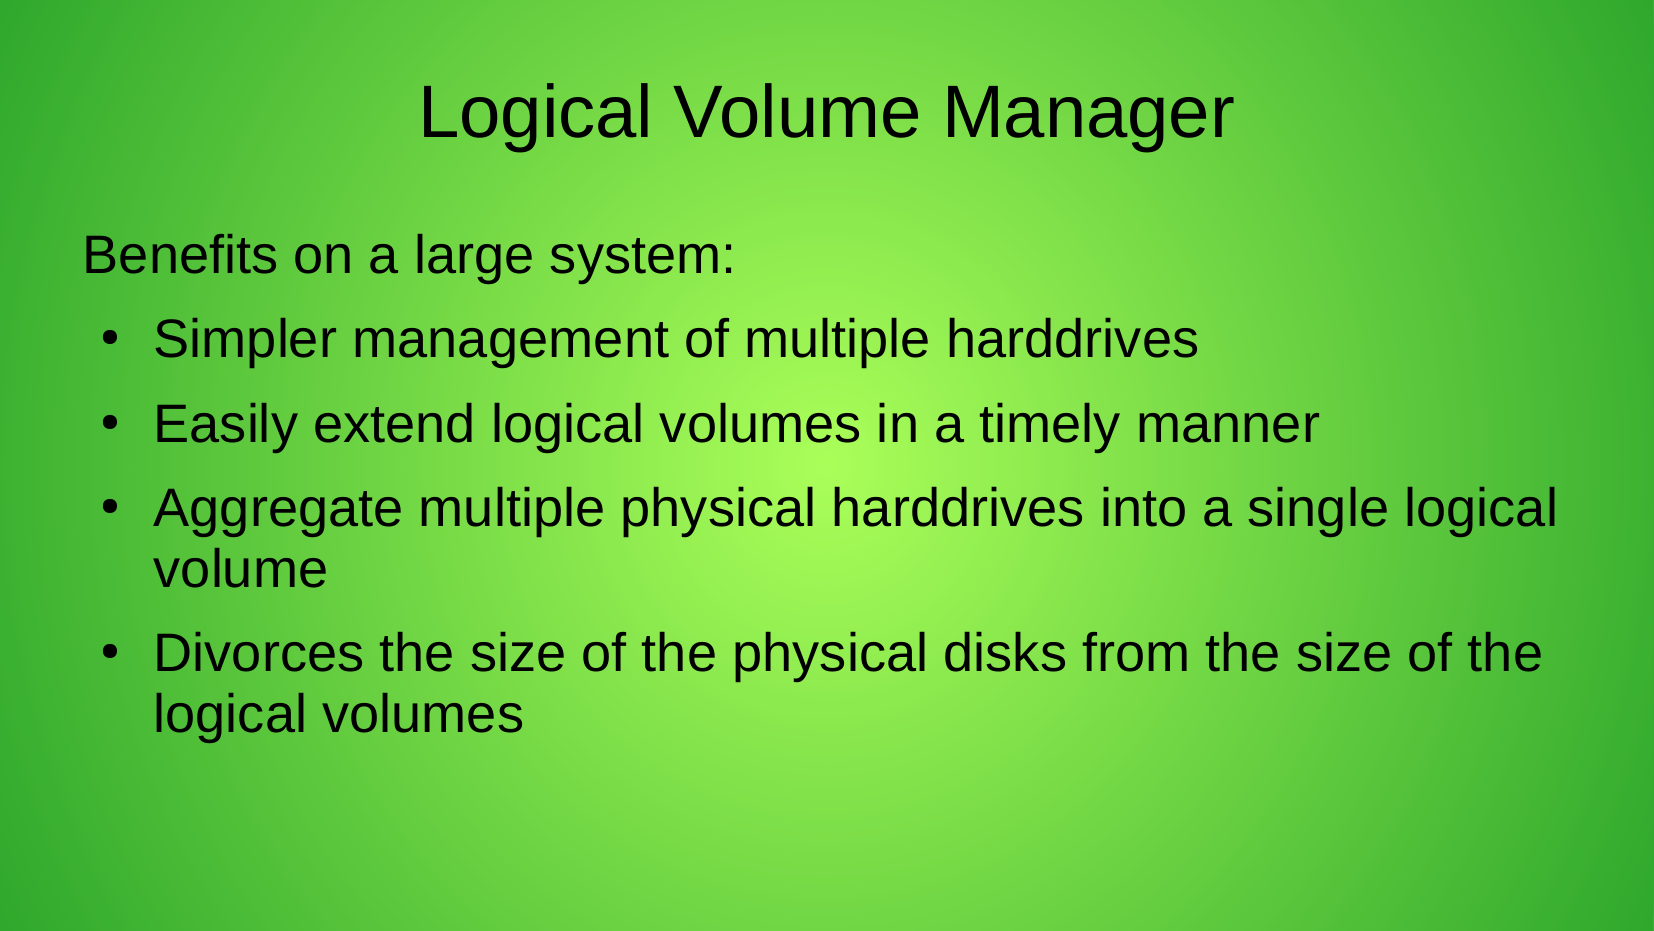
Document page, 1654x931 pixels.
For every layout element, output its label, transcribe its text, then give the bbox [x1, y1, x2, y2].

list Benefits on a large system: Simpler management of multiple harddrives Easily extend logical volumes in a timely manner Aggregate multiple physical harddrives into a single logical volume Divorces the size of the physical disks from the size of the logical volumes [82, 224, 1571, 764]
title Logical Volume Manager [82, 35, 1571, 189]
